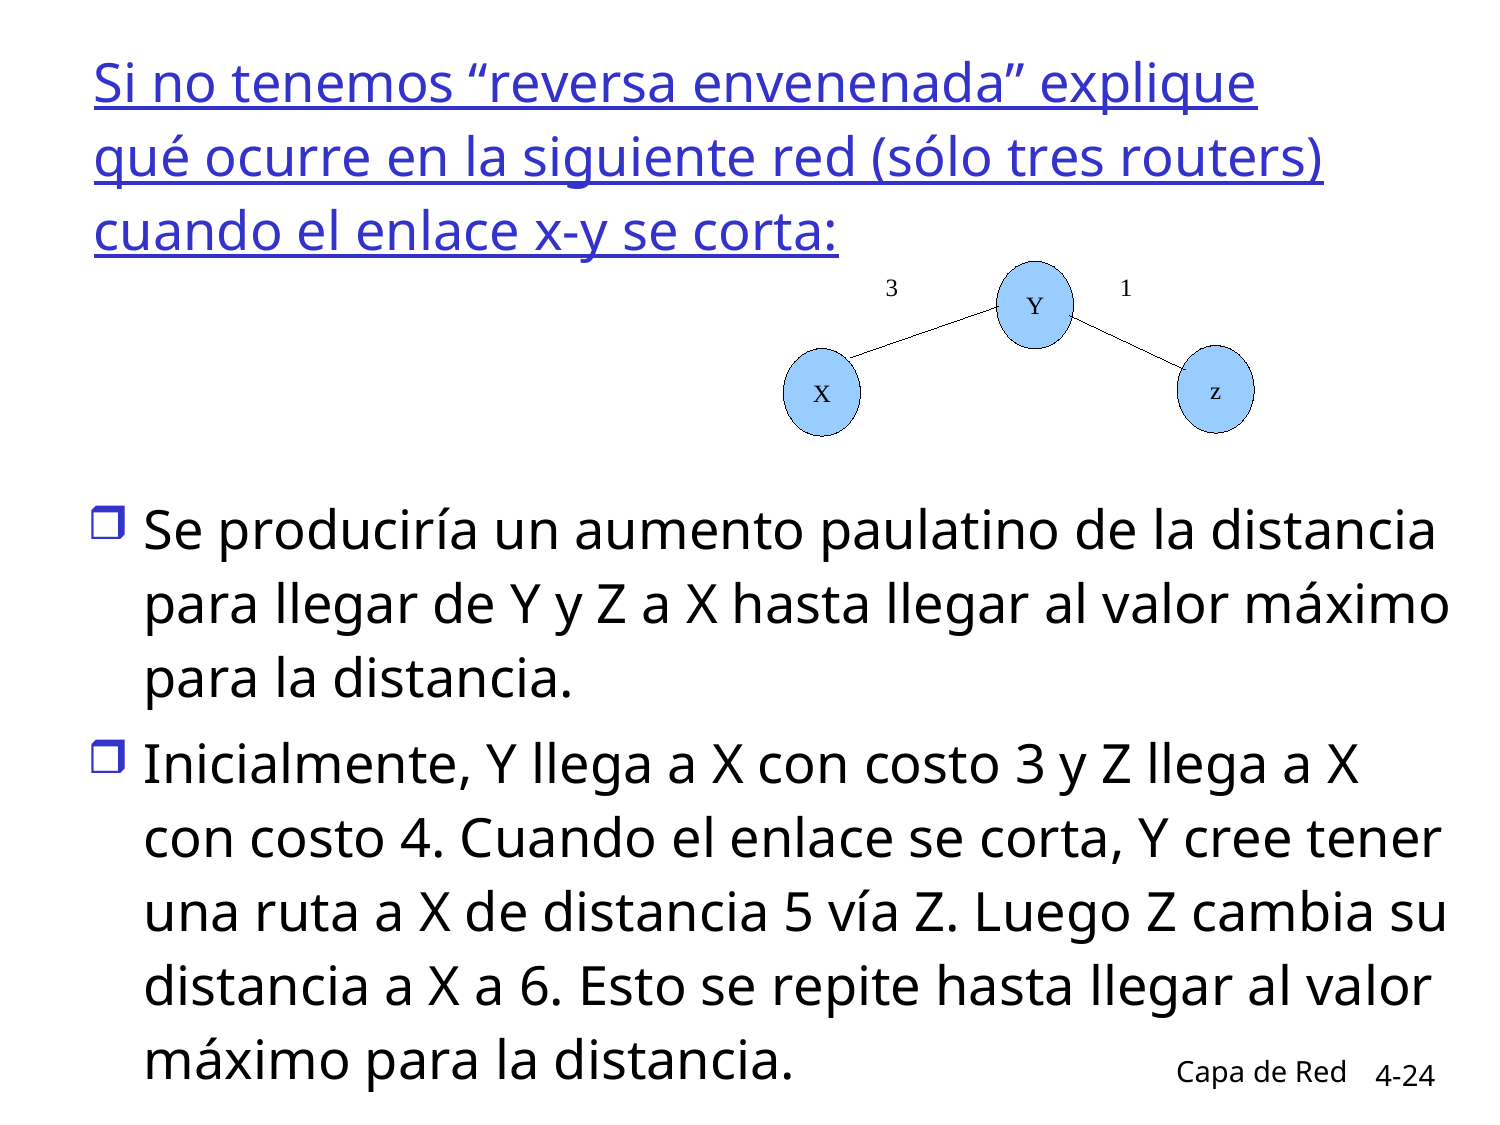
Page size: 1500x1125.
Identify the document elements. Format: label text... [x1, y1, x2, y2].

text_box 3 [870, 264, 933, 355]
text_box z [1177, 345, 1255, 434]
text_box 1 [1104, 264, 1167, 355]
title Si no tenemos “reversa envenenada” explique qué ocurre en la siguiente red (sólo tres routers) cuando el enlace x-y se corta: [93, 65, 1369, 246]
text_box X [783, 348, 861, 437]
list Se produciría un aumento paulatino de la distancia para llegar de Y y Z a X hasta llegar al valor máximo para la distancia. Inicialmente, Y llega a X con costo 3 y Z llega a X con costo 4. Cuando el enlace se corta, Y cree tener una ruta a X de distancia 5 vía Z. Luego Z cambia su distancia a X a 6. Esto se repite hasta llegar al valor máximo para la distancia. [87, 491, 1463, 984]
text_box Y [996, 261, 1074, 349]
